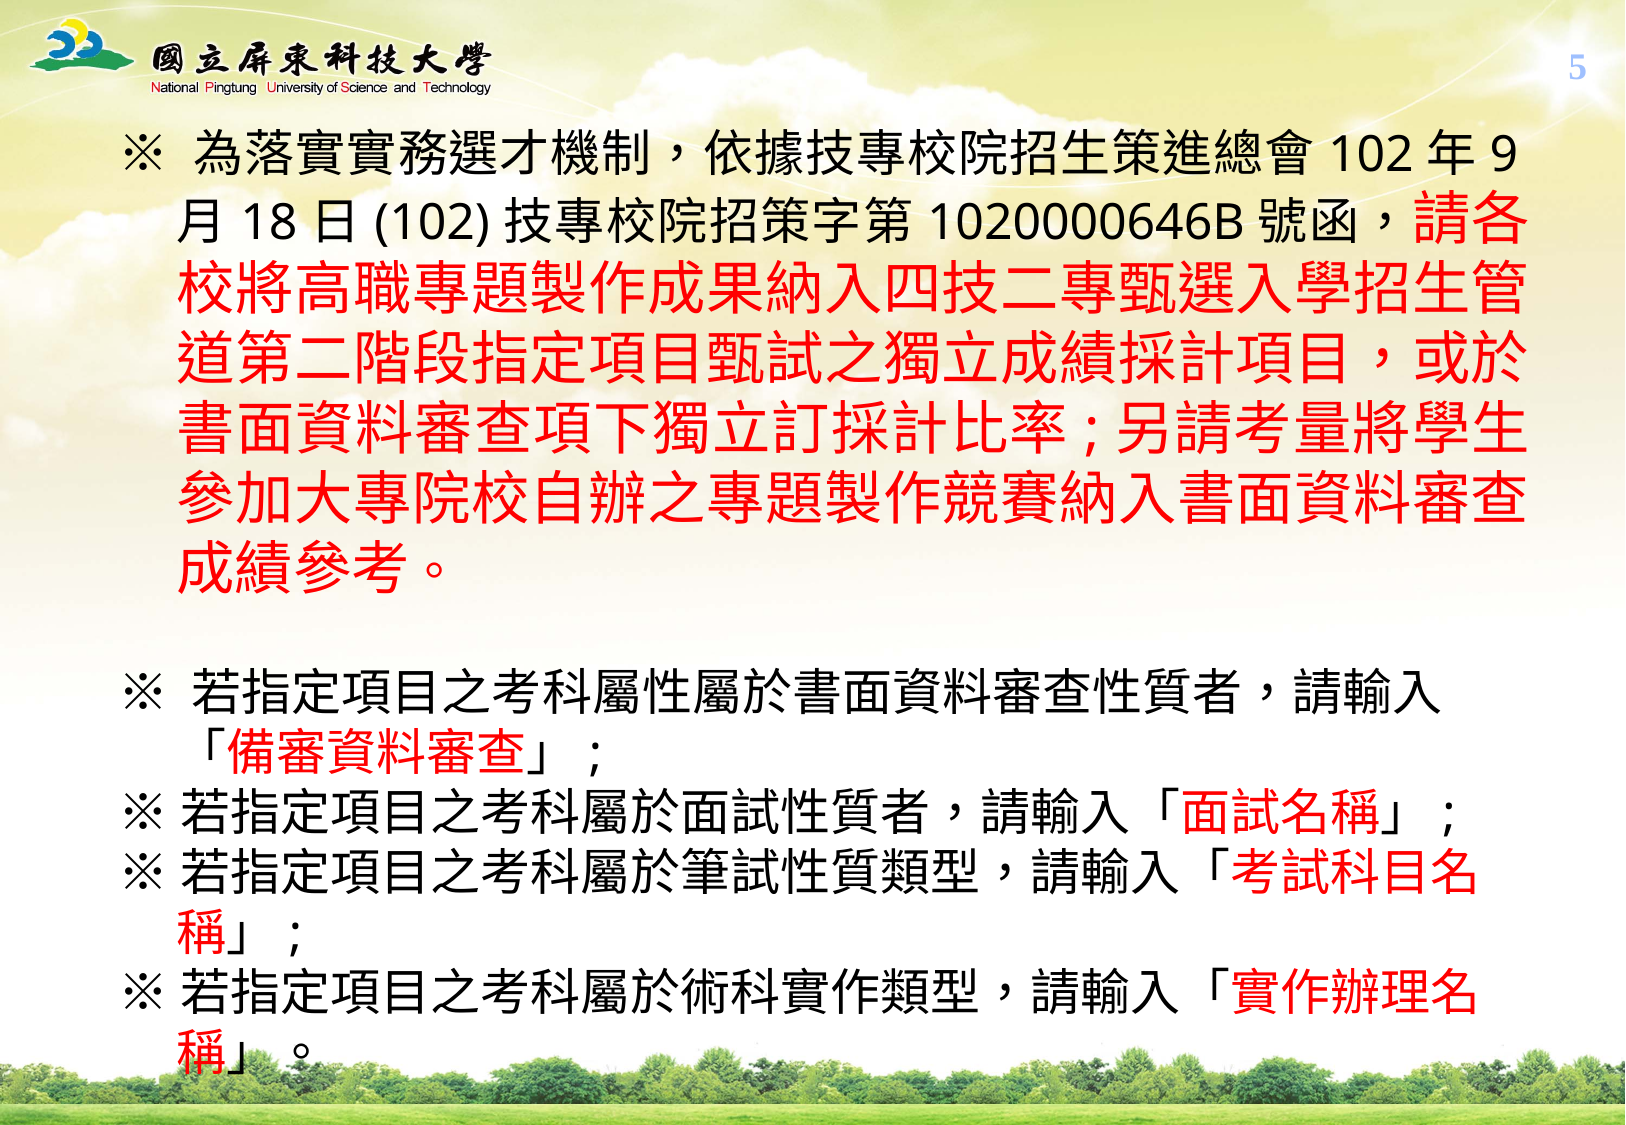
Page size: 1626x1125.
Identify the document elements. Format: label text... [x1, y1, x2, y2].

text_box ※ 為落實實務選才機制，依據技專校院招生策進總會102年9月18日(102)技專校院招策字第1020000646B號函，請各校將高職專題製作成果納入四技二專甄選入學招生管道第二階段指定項目甄試之獨立成績採計項目，或於書面資料審查項下獨立訂採計比率;另請考量將學生參加大專院校自辦之專題製作競賽納入書面資料審查成績參考。 ※ 若指定項目之考科屬性屬於書面資料審查性質者，請輸入「備審資料審查」; ※若指定項目之考科屬於面試性質者，請輸入「面試名稱」; ※若指定項目之考科屬於筆試性質類型，請輸入「考試科目名稱」; ※若指定項目之考科屬於術科實作類型，請輸入「實作辦理名稱」。 [103, 113, 1545, 1089]
picture [0, 0, 1625, 1125]
